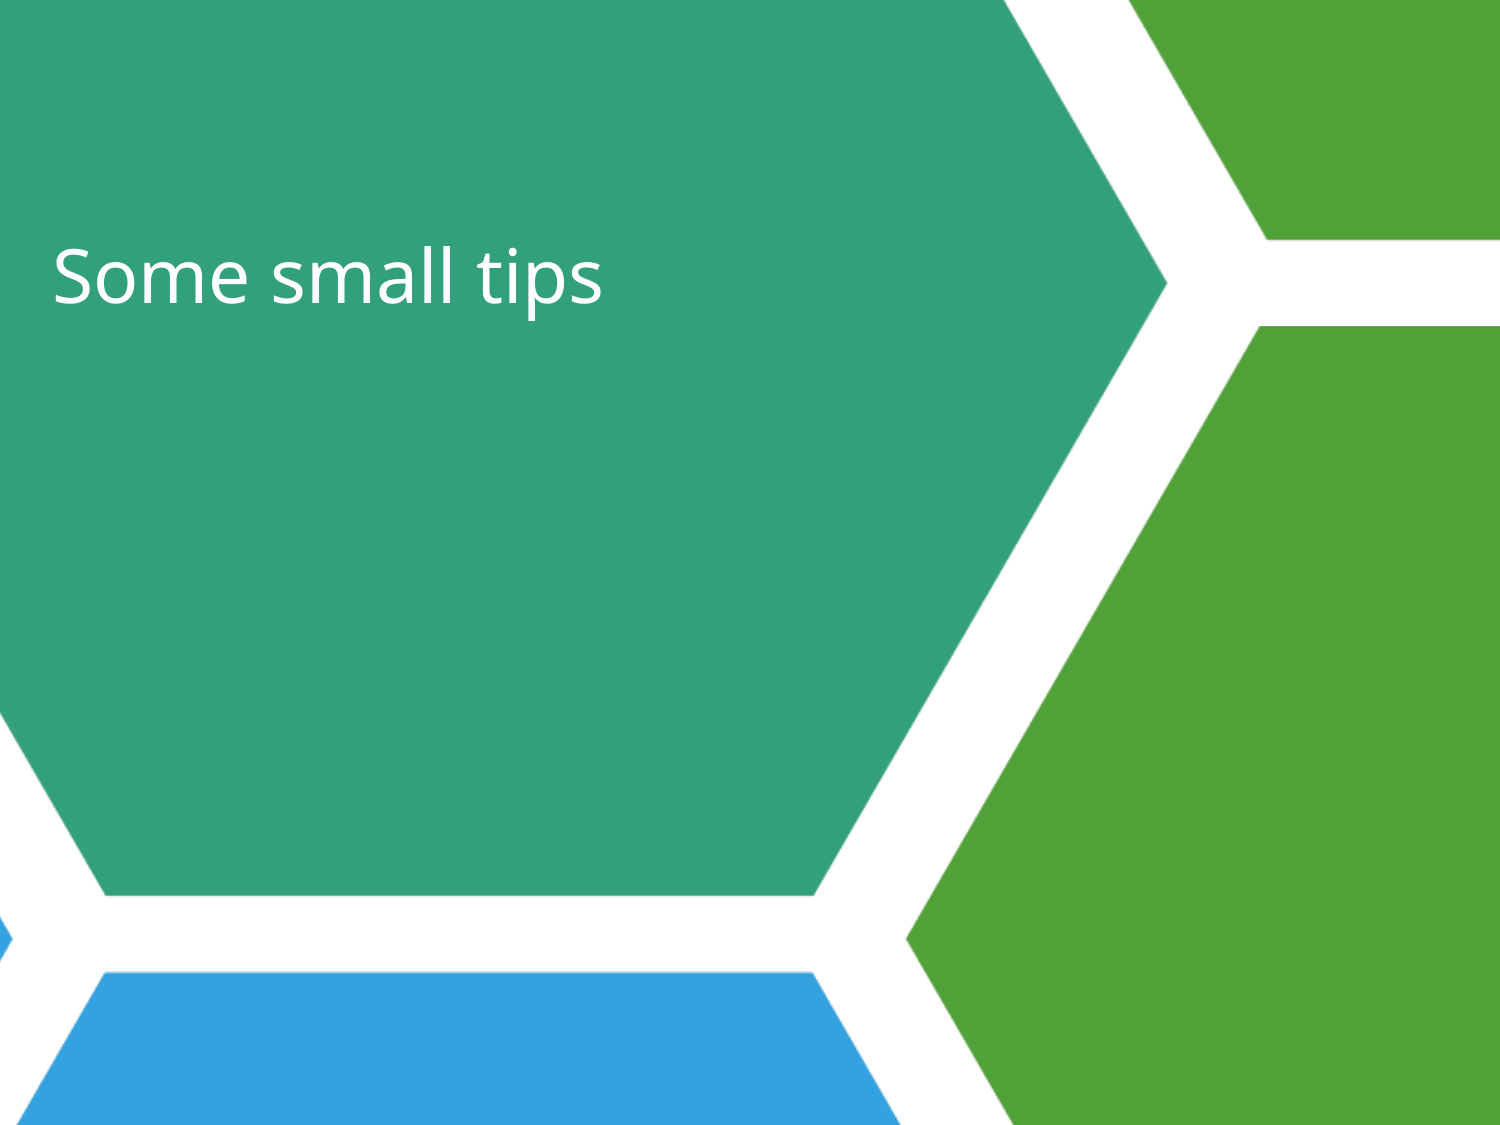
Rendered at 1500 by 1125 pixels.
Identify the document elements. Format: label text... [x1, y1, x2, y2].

title Some small tips [52, 147, 1099, 401]
picture [0, 0, 1500, 1125]
